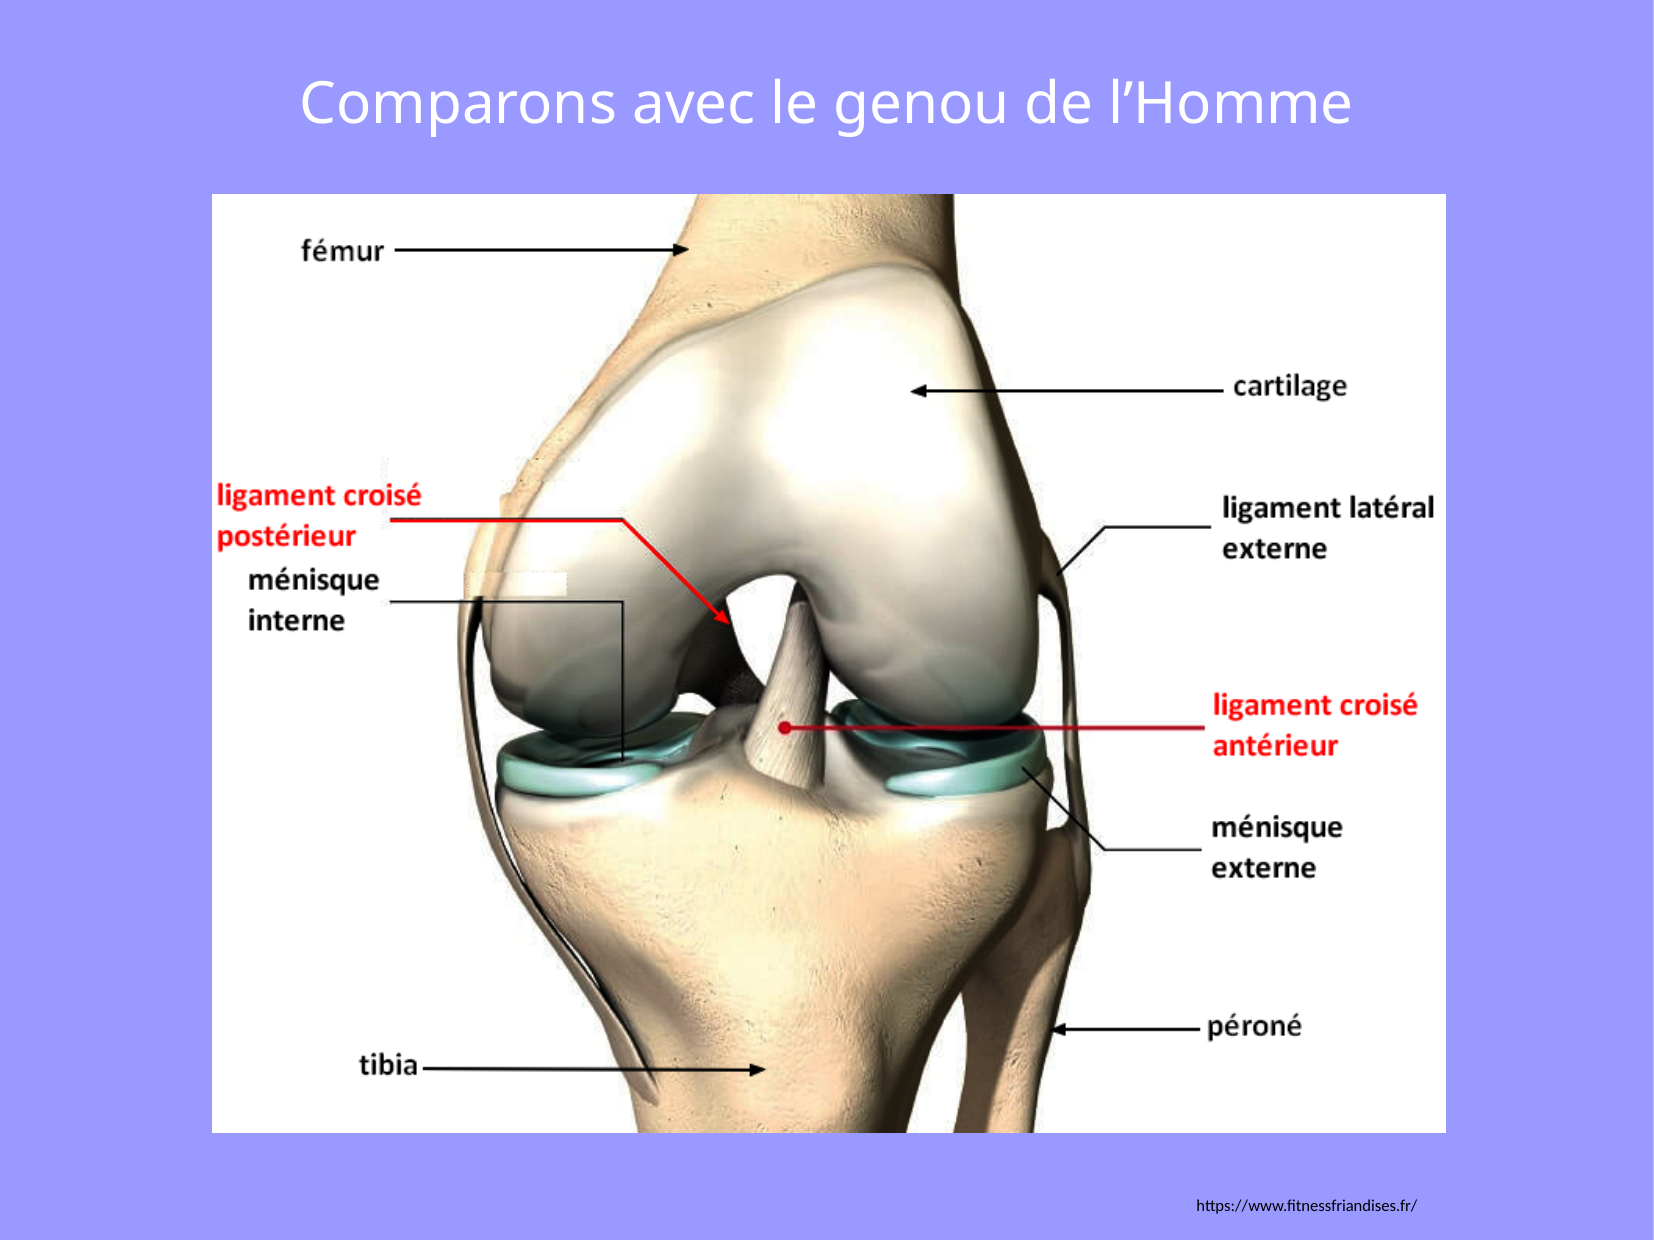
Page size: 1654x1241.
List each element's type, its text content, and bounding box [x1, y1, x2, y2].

text_box Comparons avec le genou de l’Homme [82, 41, 1571, 160]
picture [212, 194, 1446, 1133]
text_box https://www.fitnessfriandises.fr/ [1181, 1187, 1433, 1222]
